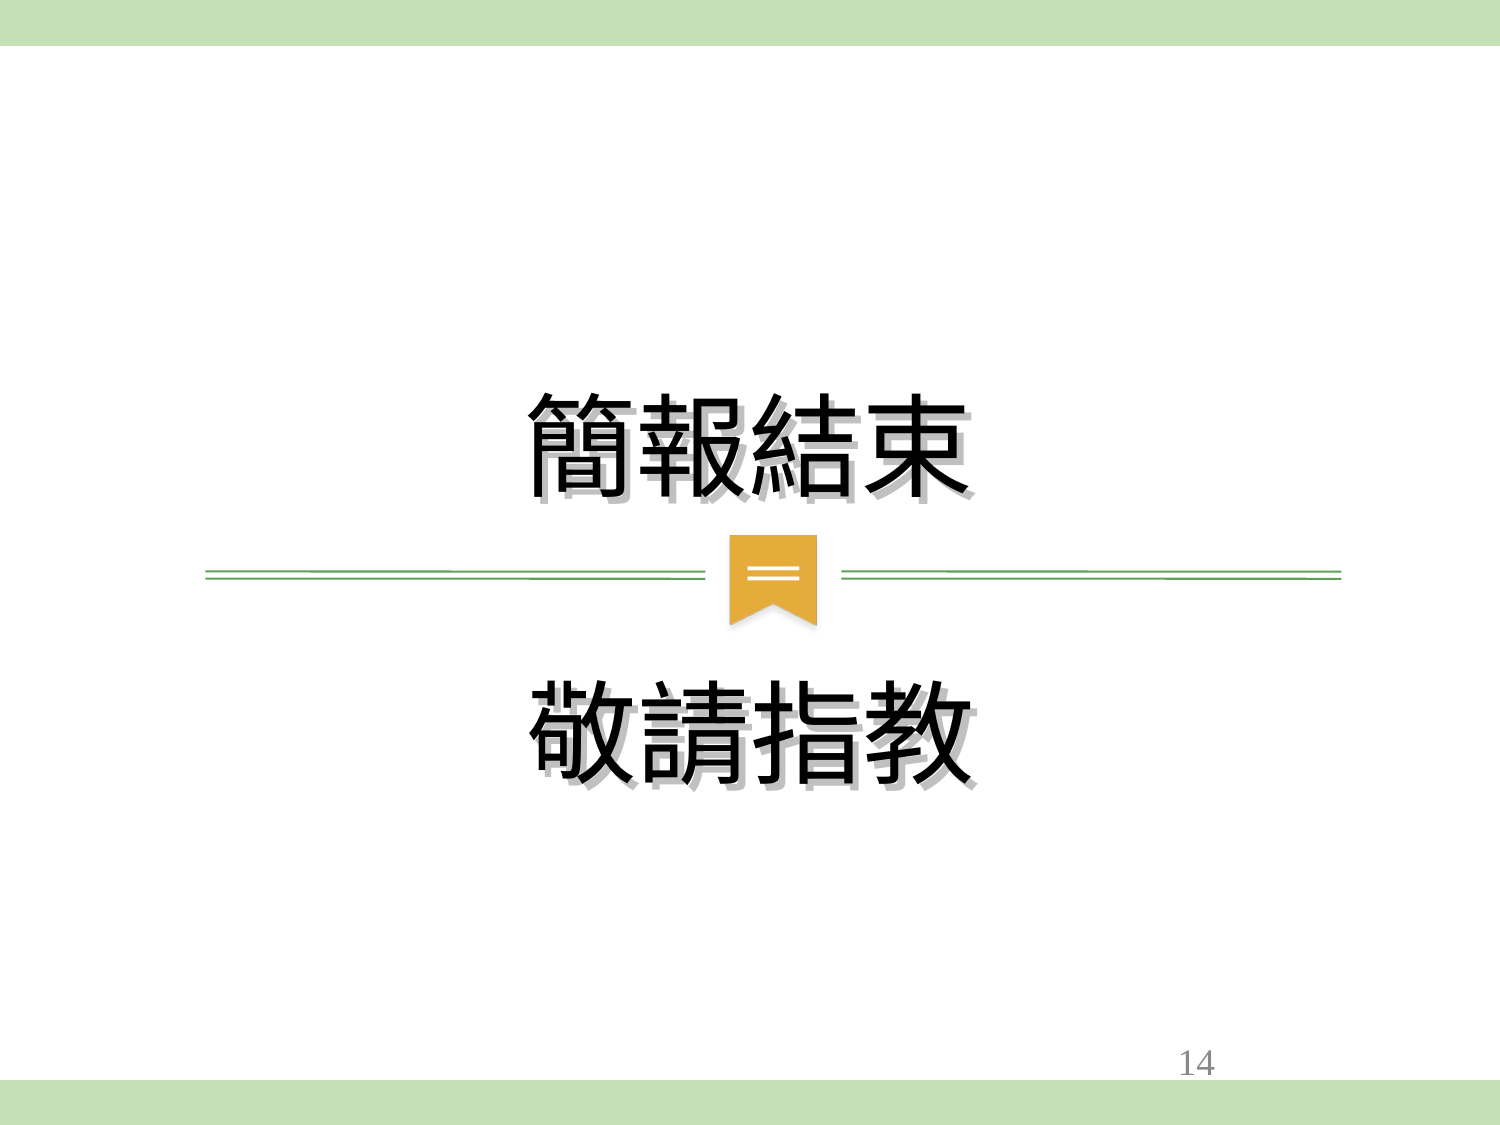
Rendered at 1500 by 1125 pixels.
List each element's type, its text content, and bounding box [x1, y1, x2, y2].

text_box 敬請指教 [510, 655, 990, 806]
text_box 簡報結束 [508, 369, 988, 519]
text_box 14 [1162, 1030, 1500, 1091]
picture [725, 535, 822, 636]
